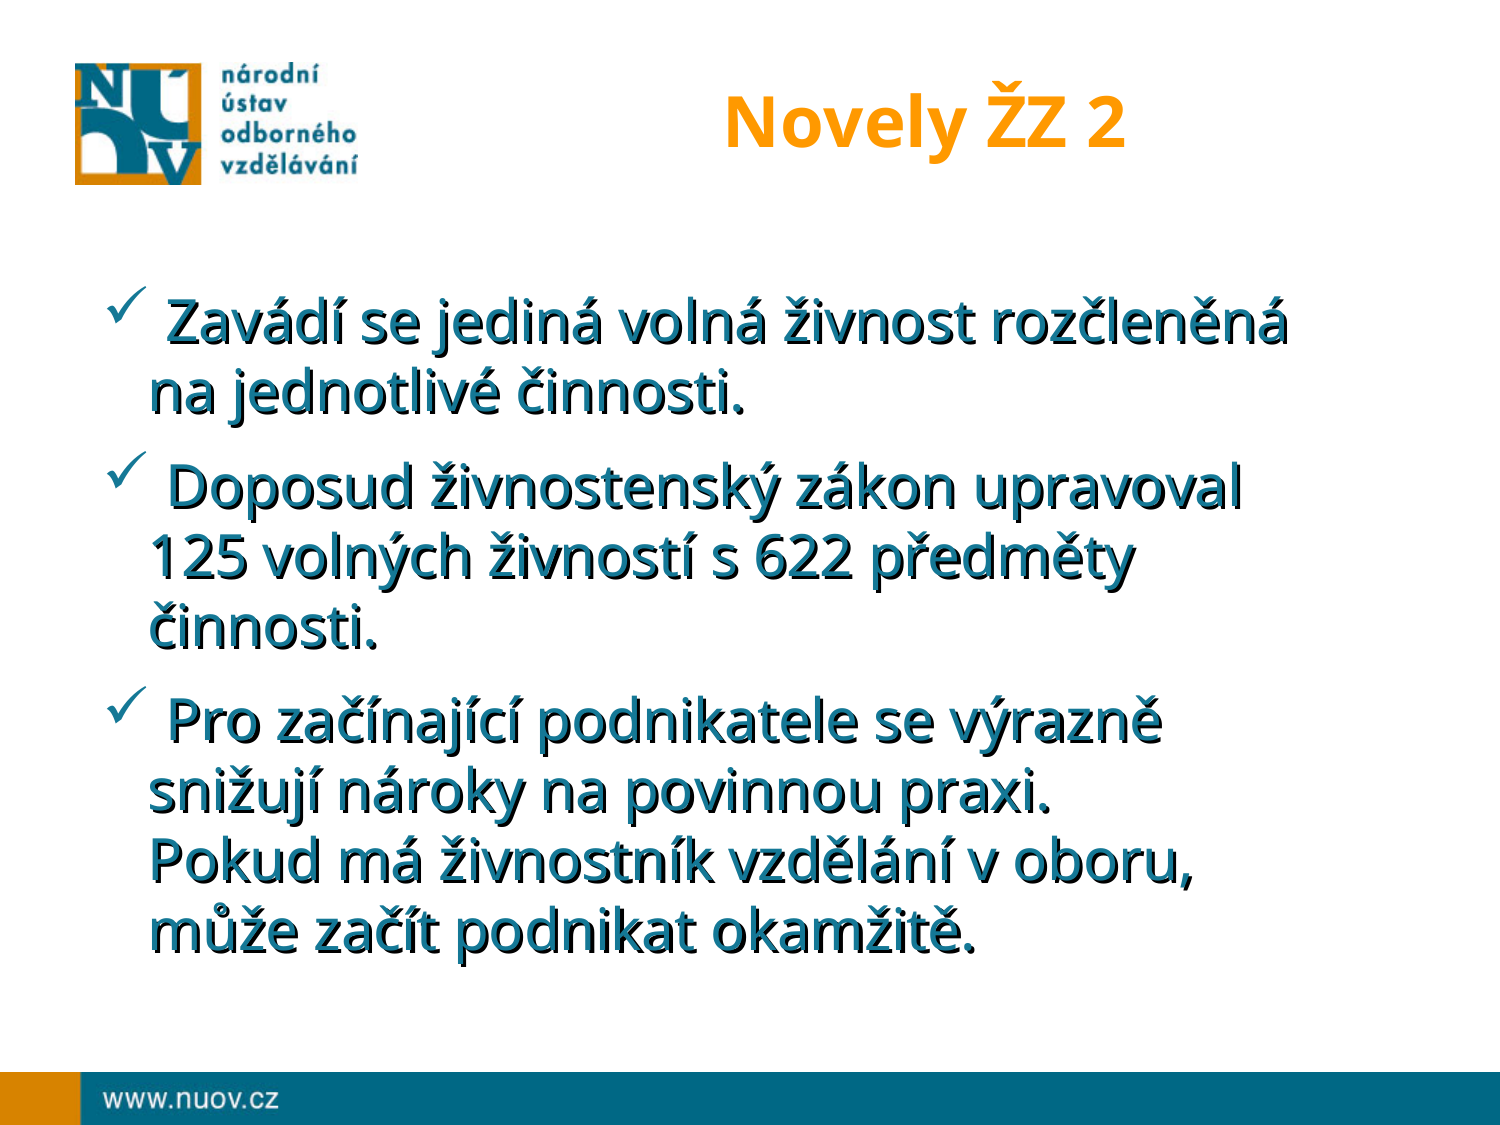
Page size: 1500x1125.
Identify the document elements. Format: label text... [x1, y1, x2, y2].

text_box Zavádí se jediná volná živnost rozčleněná na jednotlivé činnosti. Doposud živnostenský zákon upravoval 125 volných živností s 622 předměty činnosti. Pro začínající podnikatele se výrazně snižují nároky na povinnou praxi. Pokud má živnostník vzdělání v oboru, může začít podnikat okamžitě. [87, 275, 1500, 971]
title Novely ŽZ 2 [374, 50, 1475, 188]
text_box [0, 1072, 1500, 1125]
text_box [75, 62, 358, 185]
